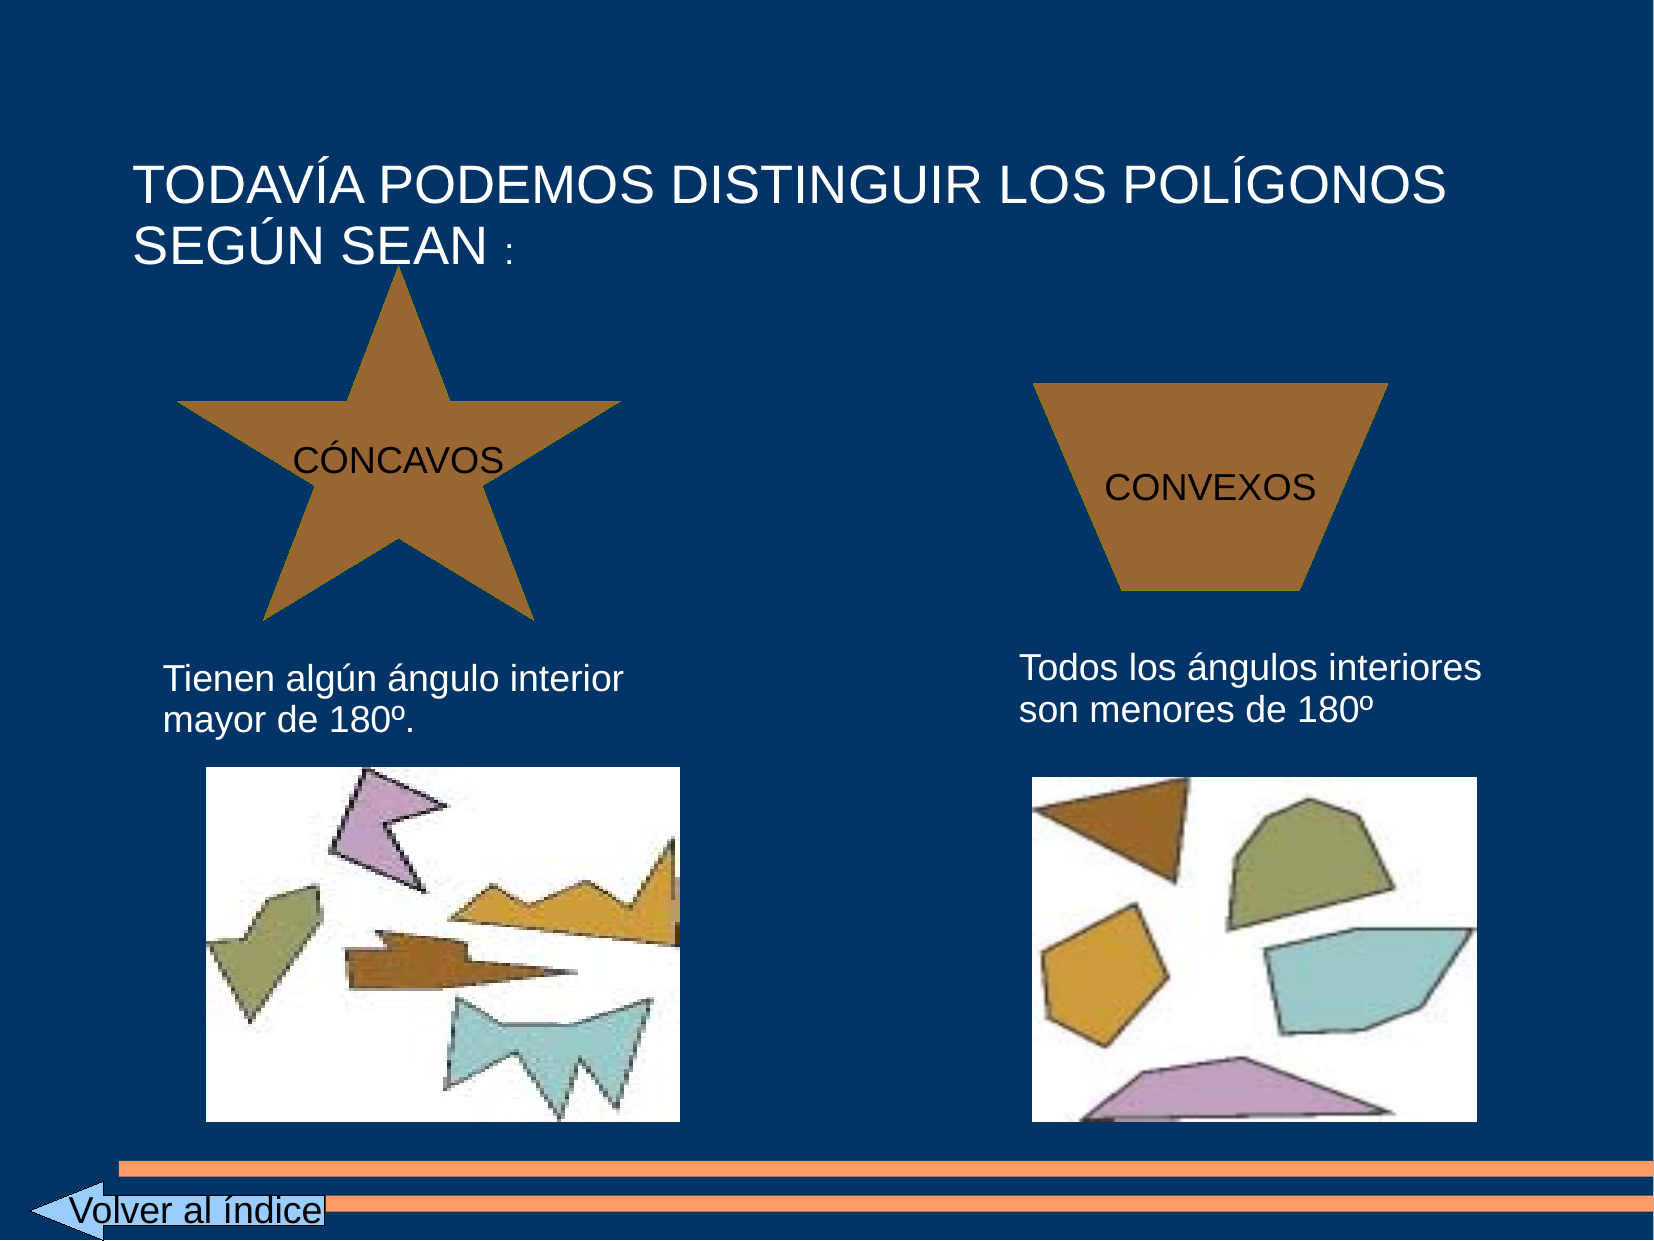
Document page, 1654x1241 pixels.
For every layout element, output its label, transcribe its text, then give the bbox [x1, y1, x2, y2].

text_box Tienen algún ángulo interior mayor de 180º. [147, 649, 709, 749]
picture [1032, 777, 1477, 1123]
picture [206, 767, 680, 1123]
text_box CONVEXOS [1033, 383, 1388, 591]
text_box TODAVÍA PODEMOS DISTINGUIR LOS POLÍGONOS SEGÚN SEAN : [118, 147, 1506, 314]
text_box Todos los ángulos interiores son menores de 180º [1003, 639, 1536, 739]
text_box Volver al índice [29, 1181, 325, 1241]
text_box CÓNCAVOS [177, 265, 621, 621]
